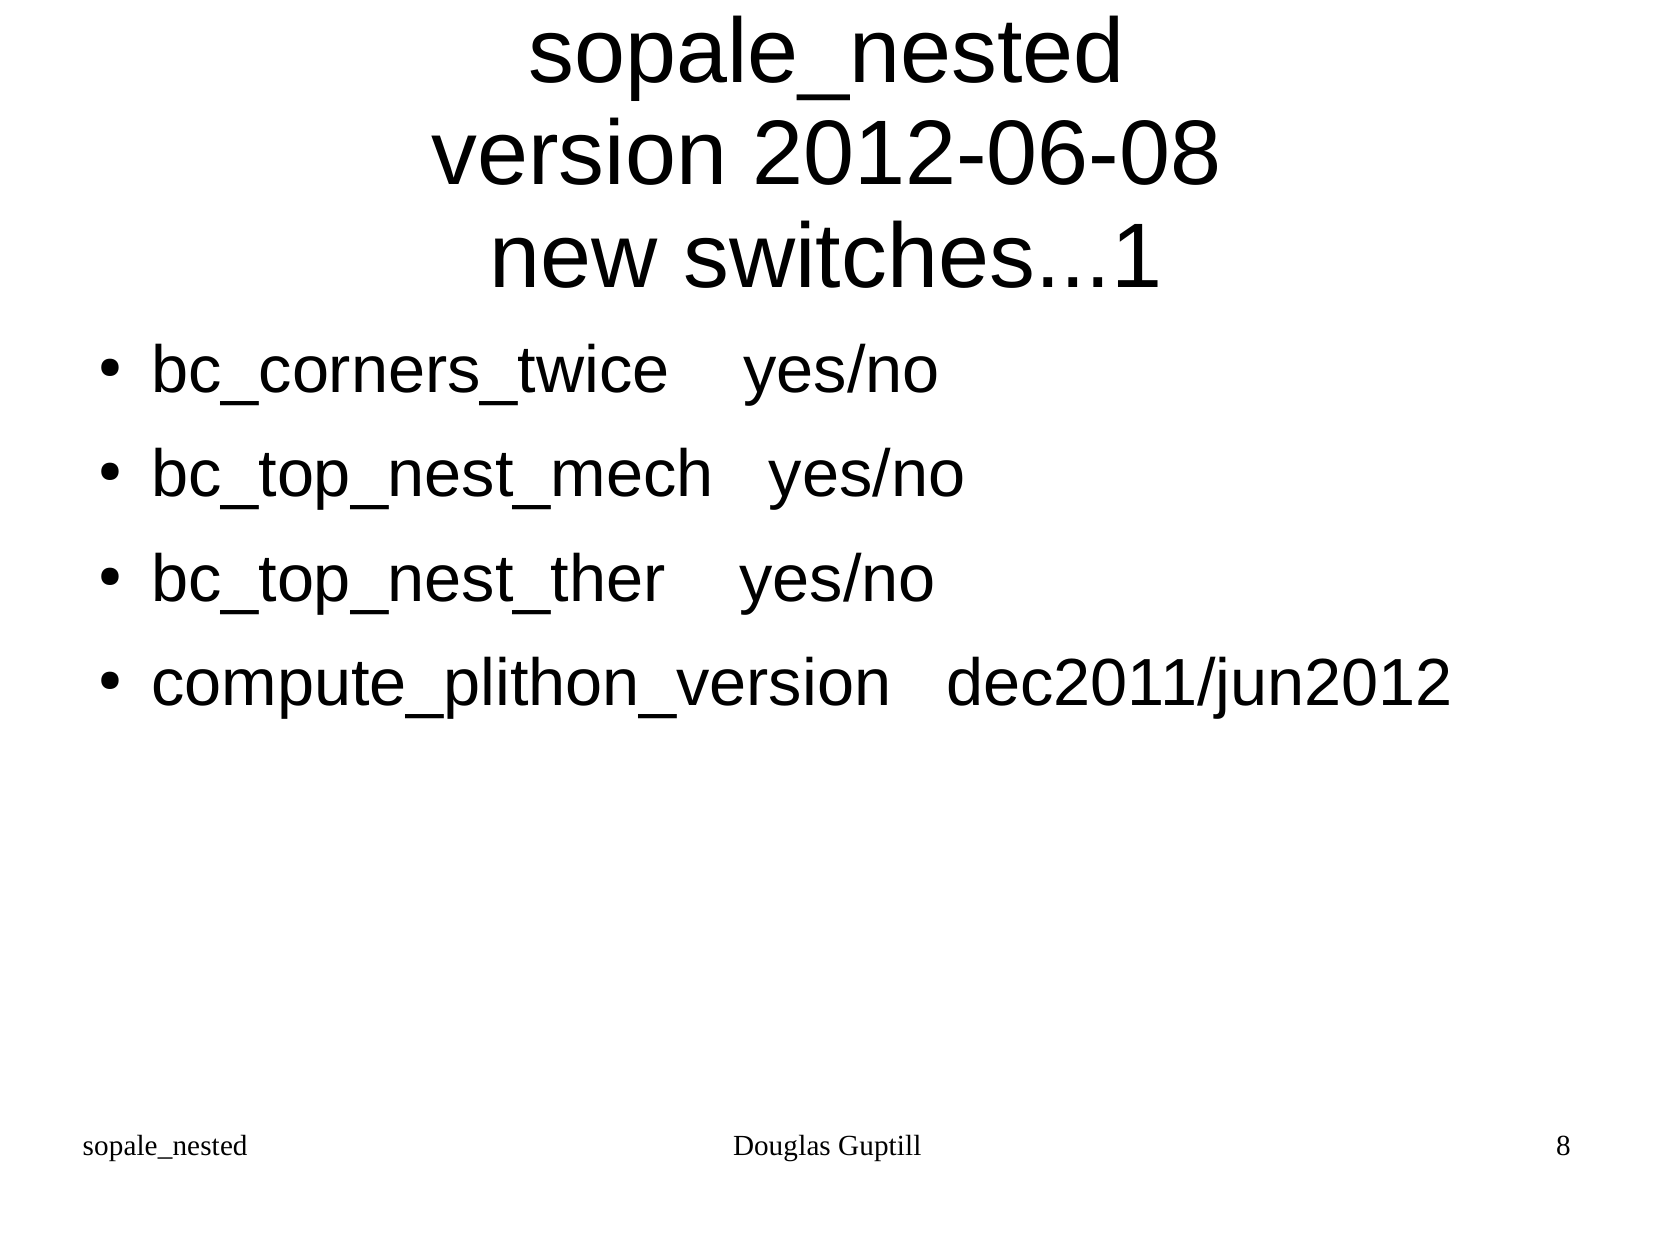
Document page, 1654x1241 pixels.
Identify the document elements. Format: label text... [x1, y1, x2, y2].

title sopale_nested version 2012-06-08 new switches...1 [82, 0, 1571, 307]
list bc_corners_twice yes/no bc_top_nest_mech yes/no bc_top_nest_ther yes/no compute_plithon_version dec2011/jun2012 [80, 331, 1536, 1052]
